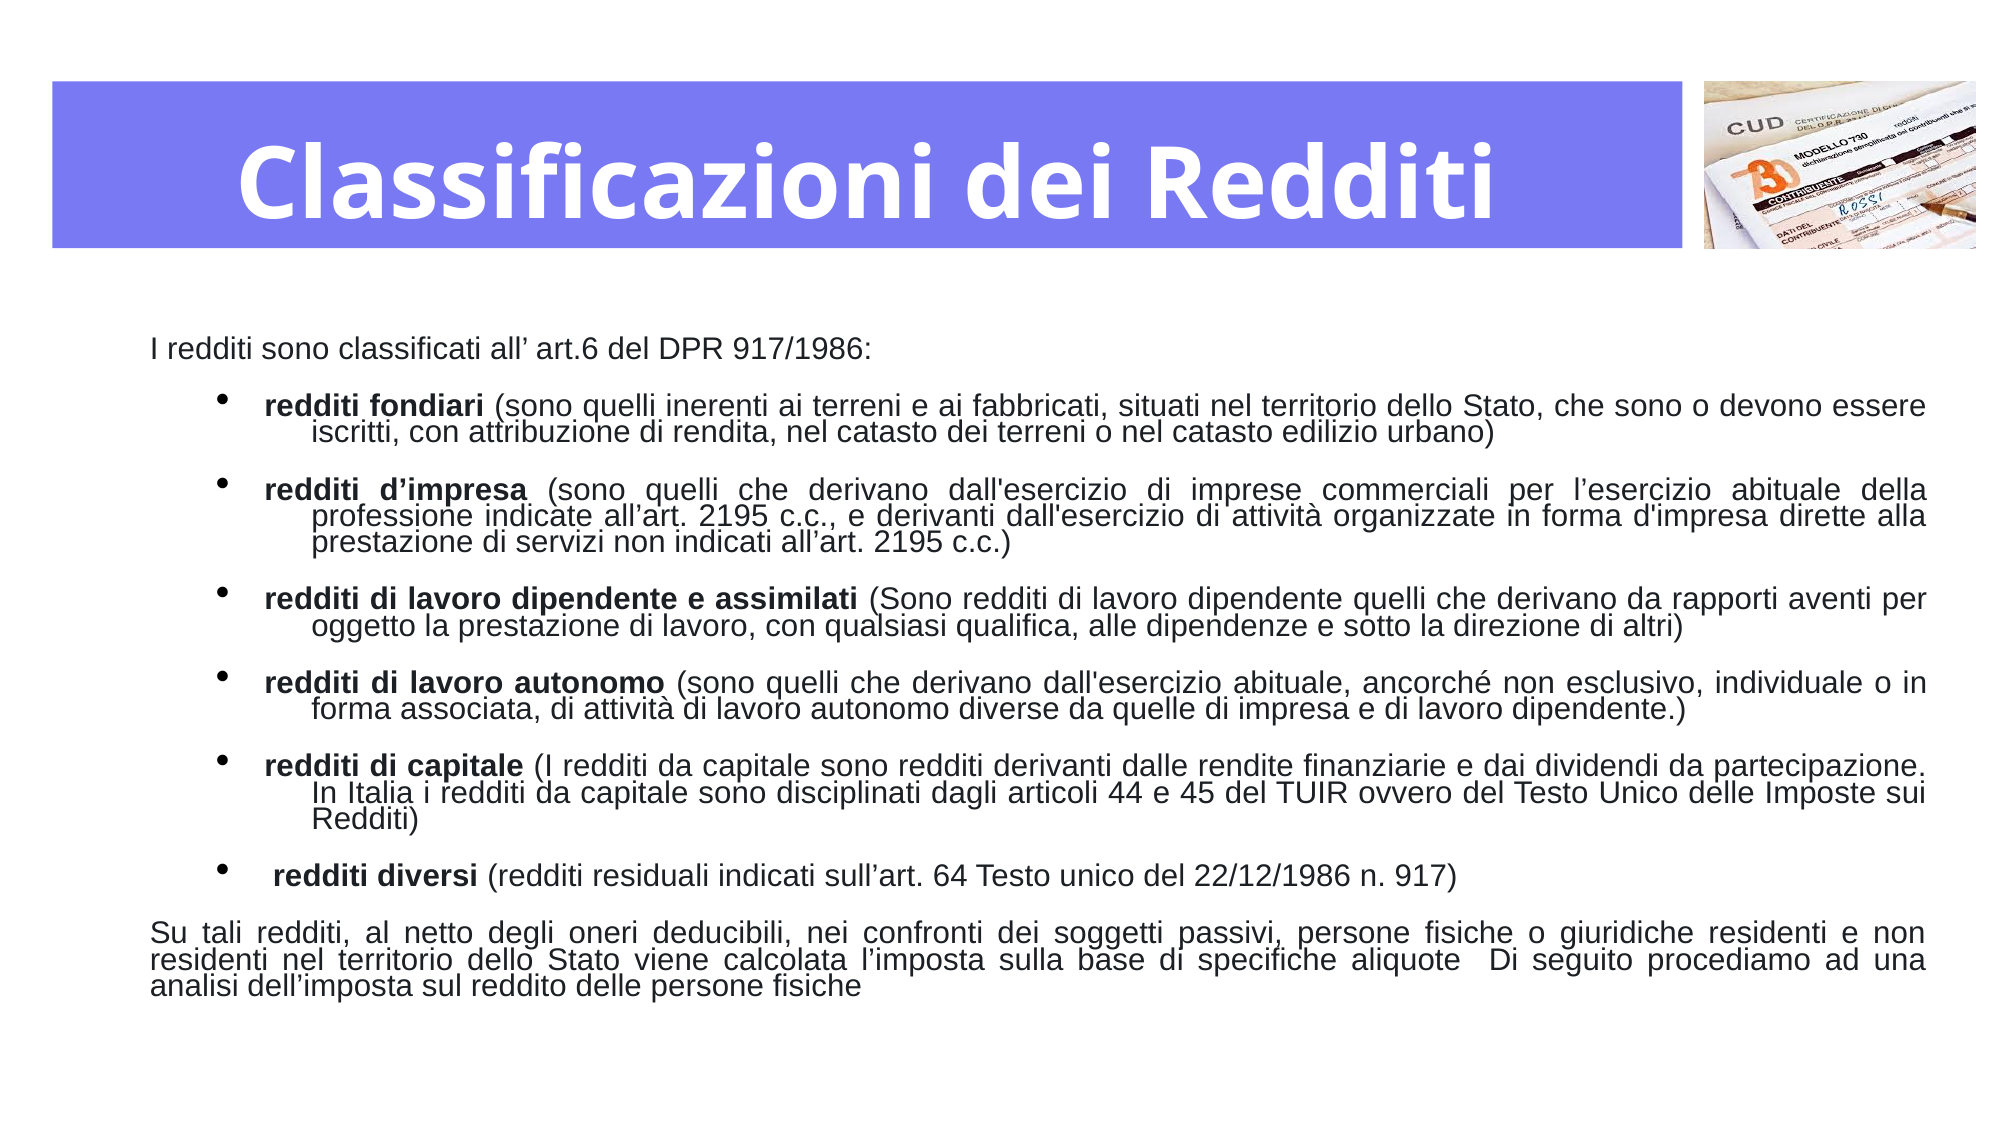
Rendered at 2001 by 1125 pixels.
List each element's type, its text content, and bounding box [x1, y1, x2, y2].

picture [1704, 81, 1976, 249]
title Classificazioni dei Redditi [52, 81, 1683, 249]
subtitle I redditi sono classificati all’ art.6 del DPR 917/1986: redditi fondiari (sono quelli inerenti ai terreni e ai fabbricati, situati nel territorio dello Stato, che sono o devono essere iscritti, con attribuzione di rendita, nel catasto dei terreni o nel catasto edilizio urbano) redditi d’impresa (sono quelli che derivano dall'esercizio di imprese commerciali per l’esercizio abituale della professione indicate all’art. 2195 c.c., e derivanti dall'esercizio di attività organizzate in forma d'impresa dirette alla prestazione di servizi non indicati all’art. 2195 c.c.) redditi di lavoro dipendente e assimilati (Sono redditi di lavoro dipendente quelli che derivano da rapporti aventi per oggetto la prestazione di lavoro, con qualsiasi qualifica, alle dipendenze e sotto la direzione di altri) redditi di lavoro autonomo (sono quelli che derivano dall'esercizio abituale, ancorché non esclusivo, individuale o in forma associata, di attività di lavoro autonomo diverse da quelle di impresa e di lavoro dipendente.) redditi di capitale (I redditi da capitale sono redditi derivanti dalle rendite finanziarie e dai dividendi da partecipazione. In Italia i redditi da capitale sono disciplinati dagli articoli 44 e 45 del TUIR ovvero del Testo Unico delle Imposte sui Redditi) redditi diversi (redditi residuali indicati sull’art. 64 Testo unico del 22/12/1986 n. 917) Su tali redditi, al netto degli oneri deducibili, nei confronti dei soggetti passivi, persone fisiche o giuridiche residenti e non residenti nel territorio dello Stato viene calcolata l’imposta sulla base di specifiche aliquote Di seguito procediamo ad una analisi dell’imposta sul reddito delle persone fisiche [52, 330, 1945, 1070]
